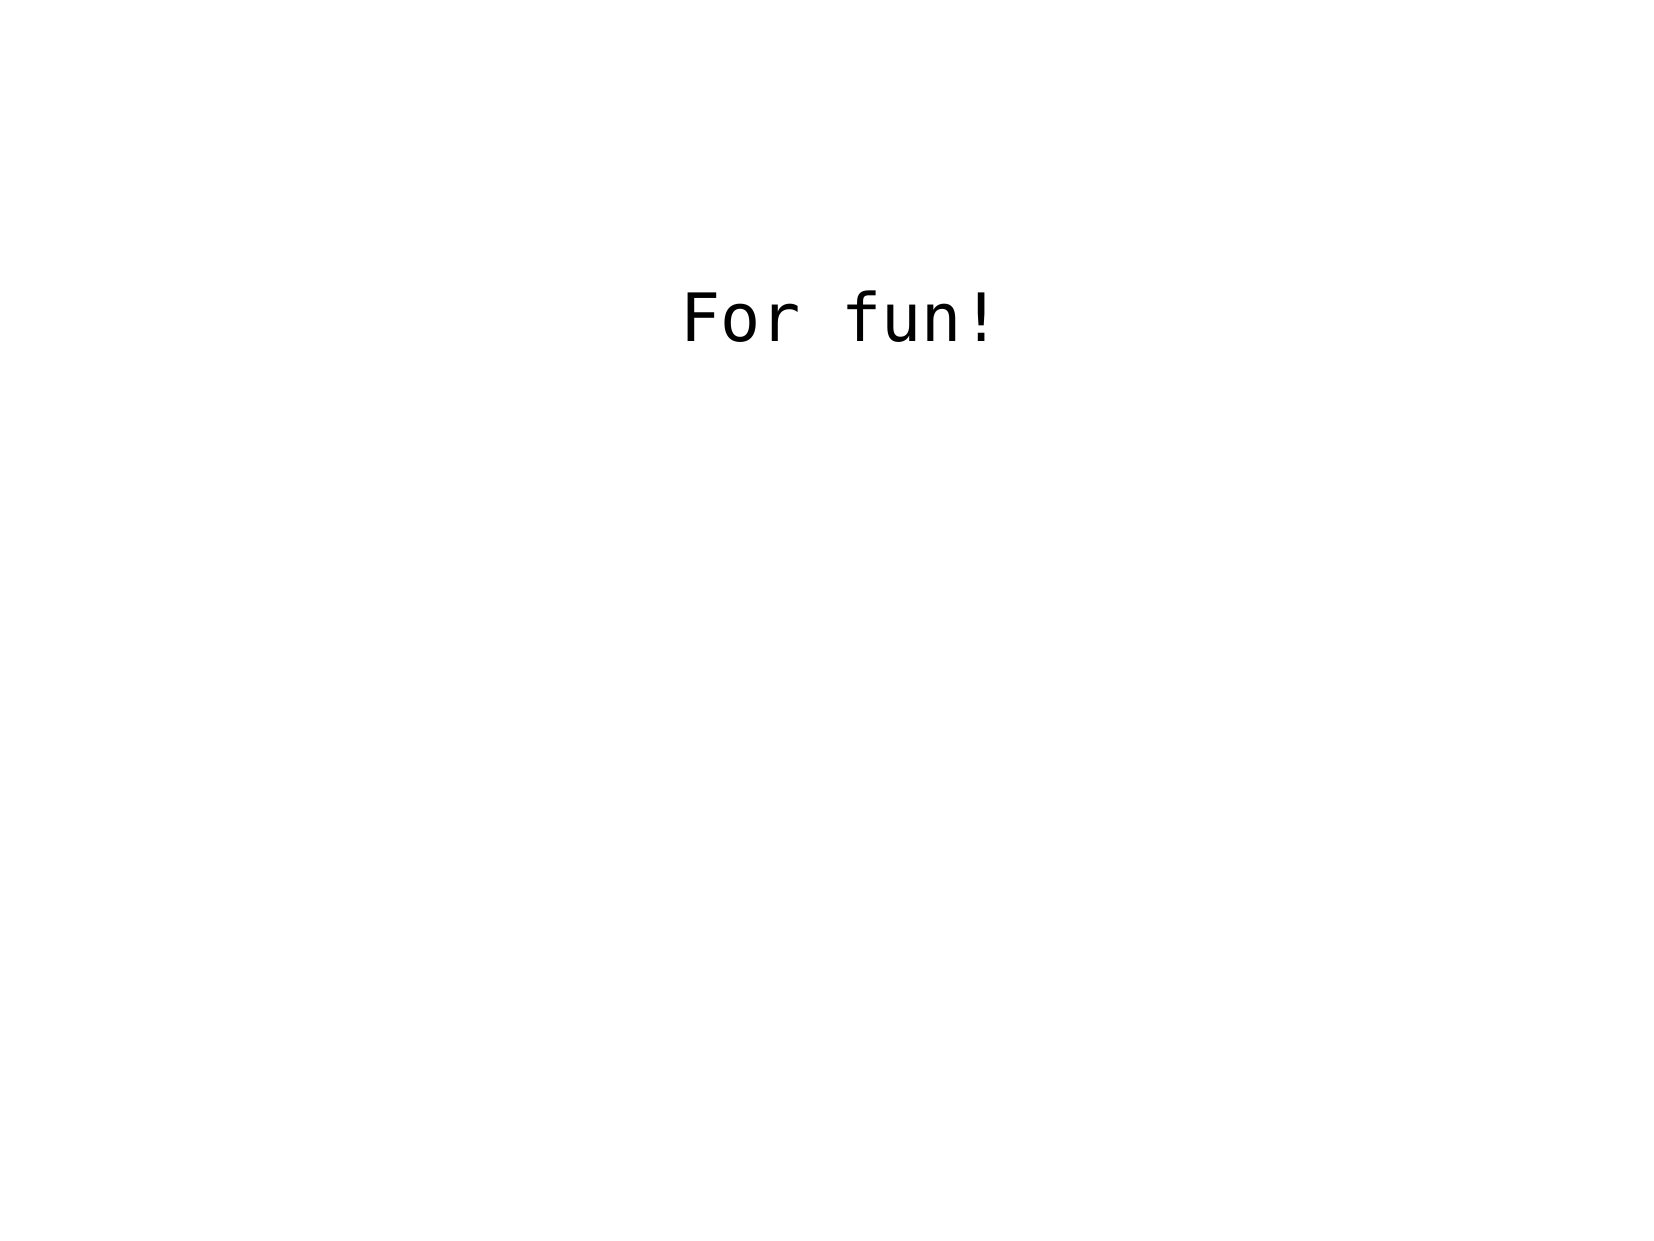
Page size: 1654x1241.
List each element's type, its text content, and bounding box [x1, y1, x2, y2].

text_box For fun! [147, 165, 1536, 739]
